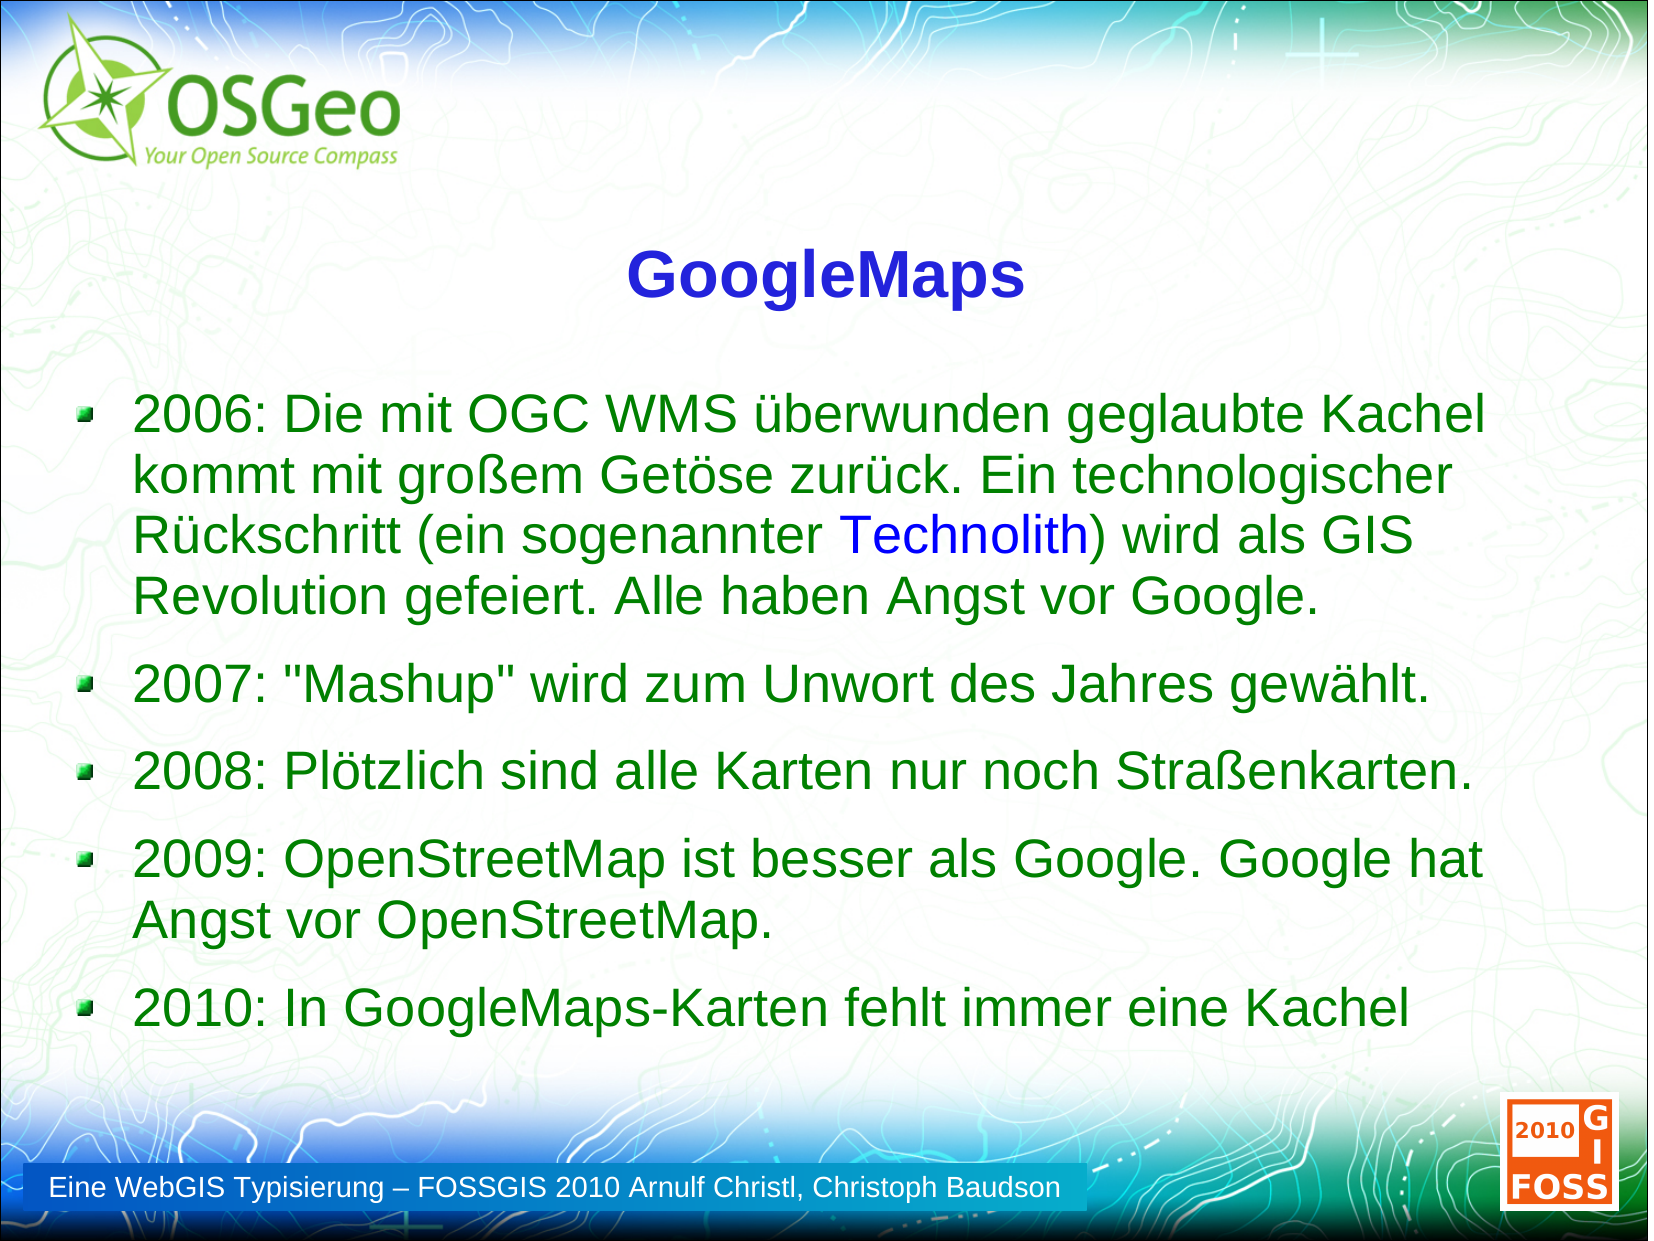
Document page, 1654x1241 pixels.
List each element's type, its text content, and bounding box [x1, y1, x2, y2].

picture [1, 1, 1647, 1240]
list 2006: Die mit OGC WMS überwunden geglaubte Kachel kommt mit großem Getöse zurück. Ein technologischer Rückschritt (ein sogenannter Technolith) wird als GIS Revolution gefeiert. Alle haben Angst vor Google. 2007: "Mashup" wird zum Unwort des Jahres gewählt. 2008: Plötzlich sind alle Karten nur noch Straßenkarten. 2009: OpenStreetMap ist besser als Google. Google hat Angst vor OpenStreetMap. 2010: In GoogleMaps-Karten fehlt immer eine Kachel [76, 383, 1565, 1123]
title GoogleMaps [82, 200, 1571, 349]
